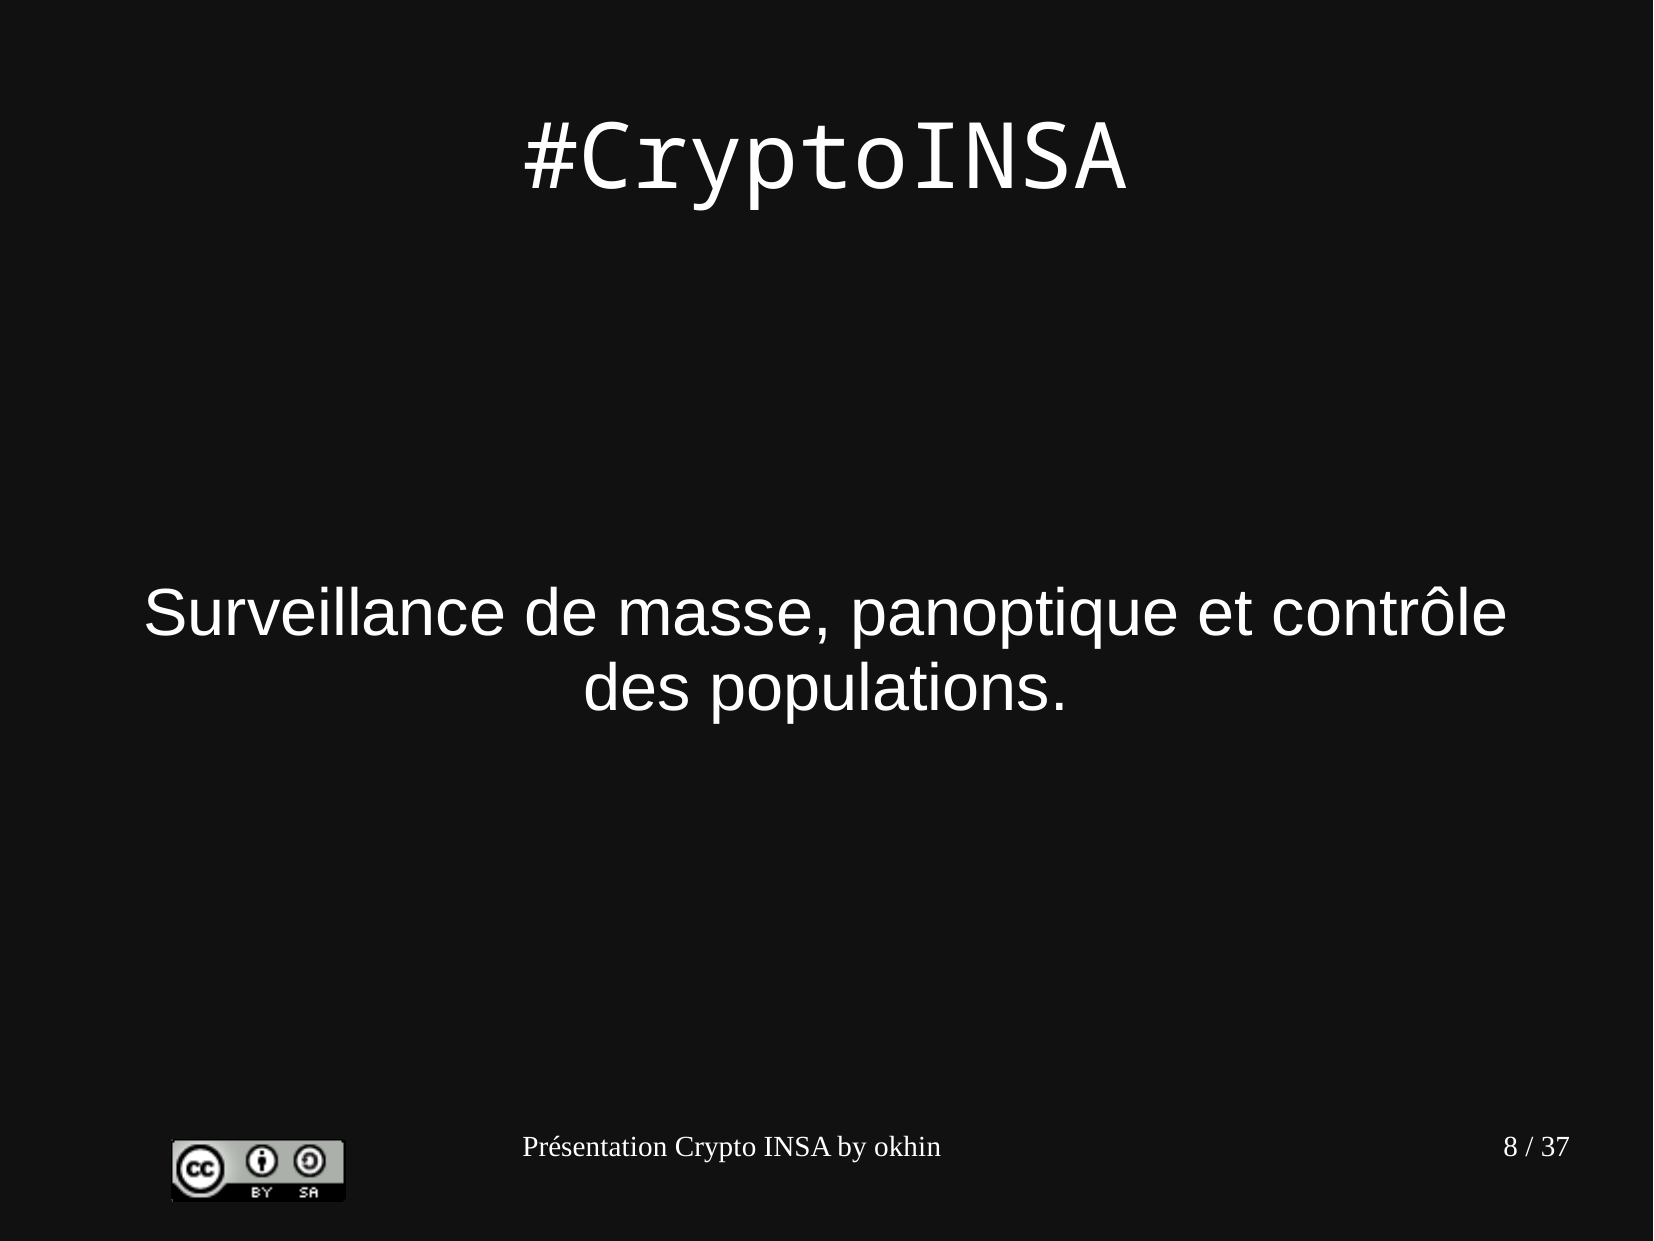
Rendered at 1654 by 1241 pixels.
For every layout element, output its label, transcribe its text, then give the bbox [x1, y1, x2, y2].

title #CryptoINSA [82, 49, 1571, 257]
picture [171, 1139, 346, 1202]
subtitle Surveillance de masse, panoptique et contrôle des populations. [82, 290, 1571, 1010]
